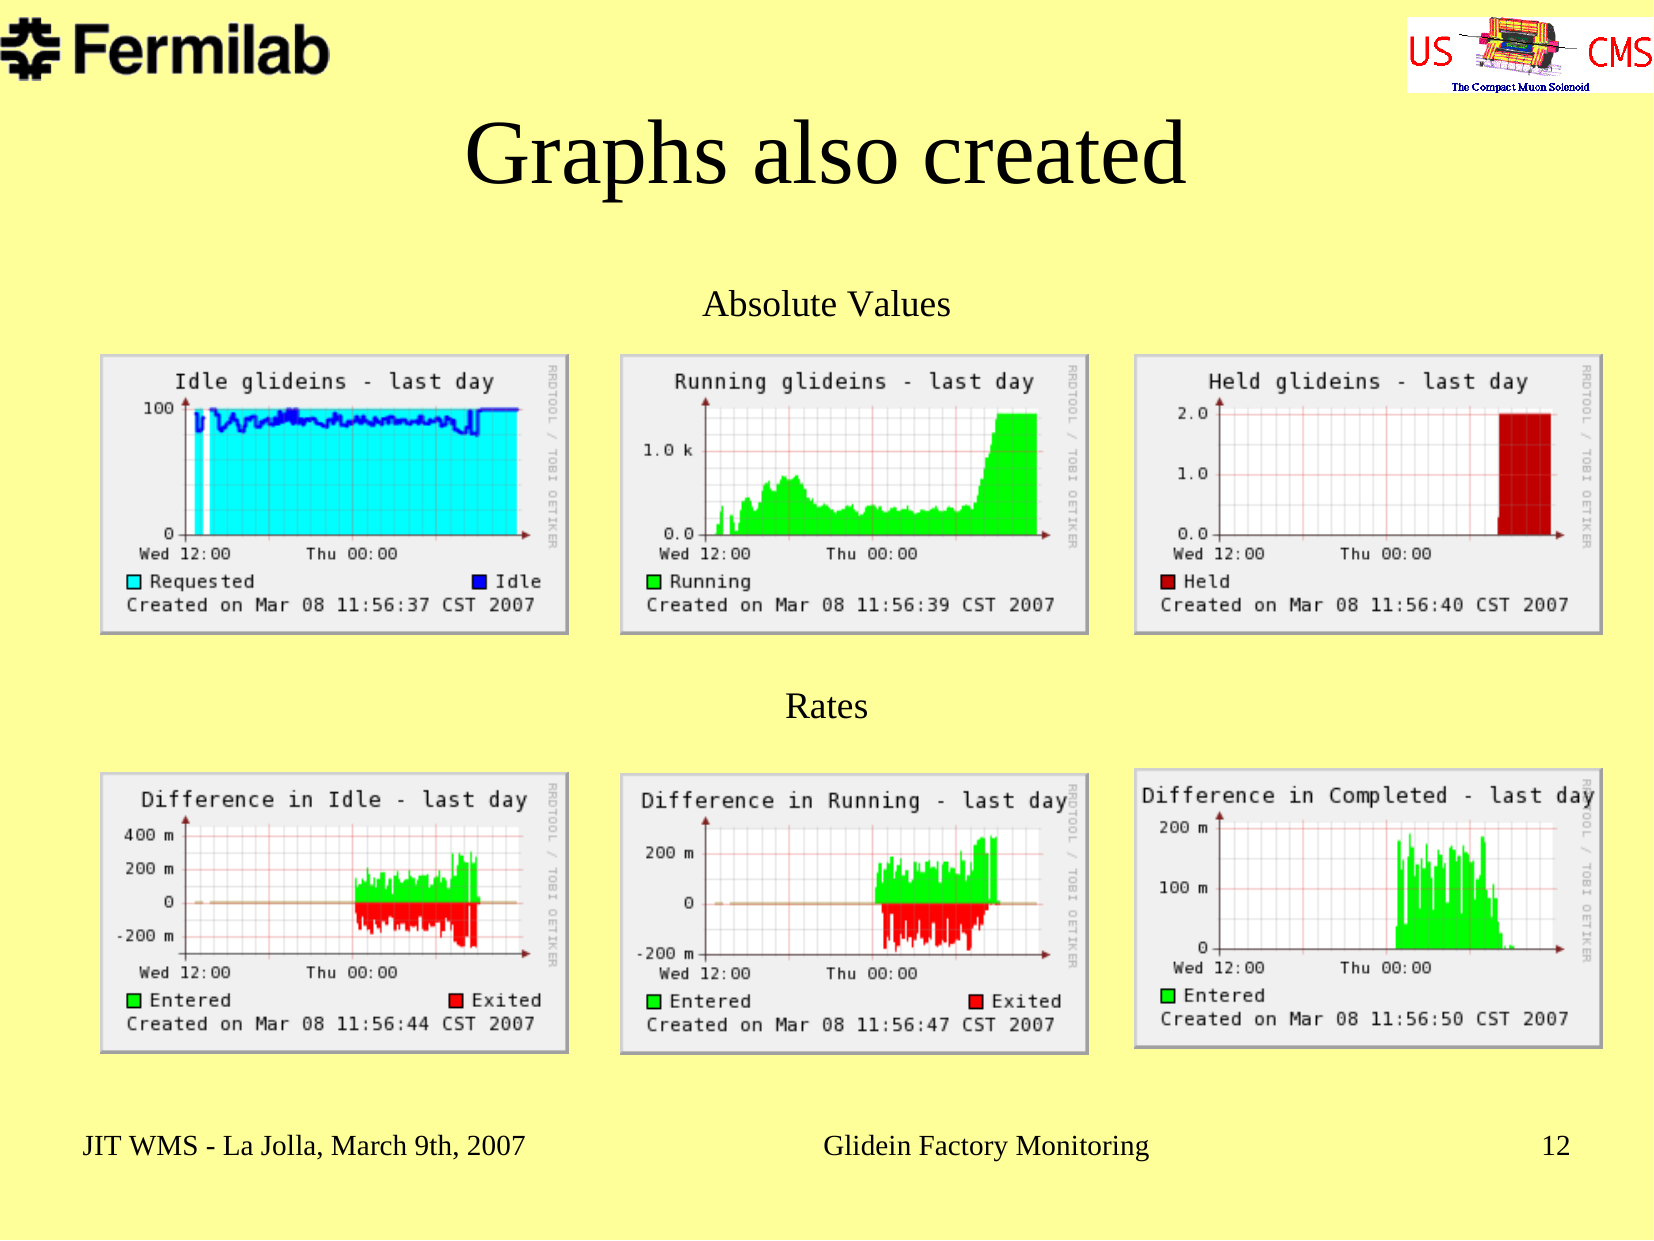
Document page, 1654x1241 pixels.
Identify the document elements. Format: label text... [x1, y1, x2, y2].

picture [100, 772, 569, 1054]
picture [0, 17, 330, 81]
picture [100, 354, 569, 635]
picture [1134, 354, 1603, 635]
text_box Absolute Values [687, 275, 967, 343]
picture [1407, 17, 1654, 93]
picture [620, 354, 1089, 635]
title Graphs also created [82, 49, 1571, 257]
picture [620, 773, 1089, 1055]
picture [1134, 768, 1603, 1049]
text_box Rates [770, 677, 884, 745]
